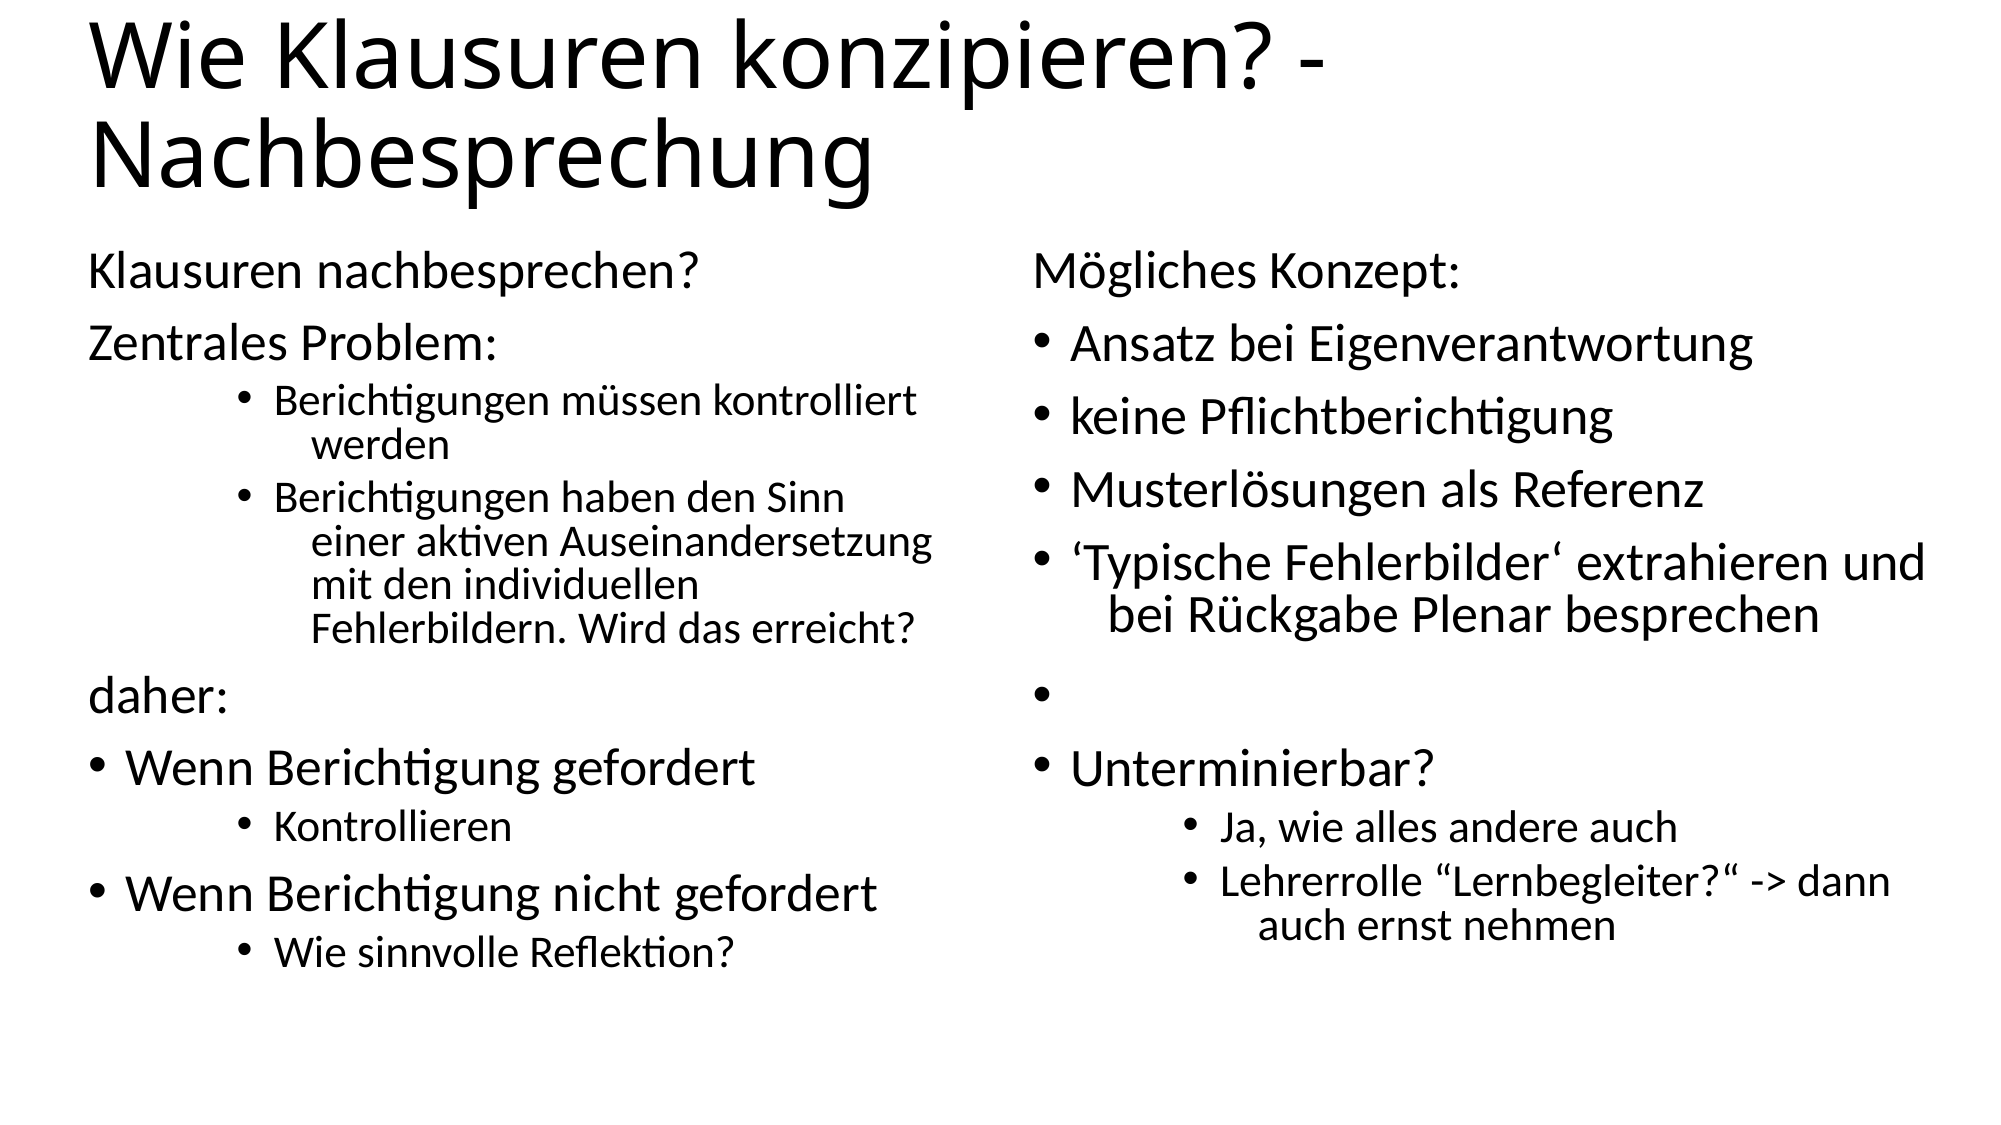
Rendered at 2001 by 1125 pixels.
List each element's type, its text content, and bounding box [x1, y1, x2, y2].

list Klausuren nachbesprechen? Zentrales Problem: Berichtigungen müssen kontrolliert werden Berichtigungen haben den Sinn einer aktiven Auseinandersetzung mit den individuellen Fehlerbildern. Wird das erreicht? daher: Wenn Berichtigung gefordert Kontrollieren Wenn Berichtigung nicht gefordert Wie sinnvolle Reflektion? [73, 239, 952, 1003]
title Wie Klausuren konzipieren? - Nachbesprechung [73, 0, 1984, 218]
list Mögliches Konzept: Ansatz bei Eigenverantwortung keine Pflichtberichtigung Musterlösungen als Referenz ‘Typische Fehlerbilder‘ extrahieren und bei Rückgabe Plenar besprechen Unterminierbar? Ja, wie alles andere auch Lehrerrolle “Lernbegleiter?“ -> dann auch ernst nehmen [1017, 239, 1984, 1003]
